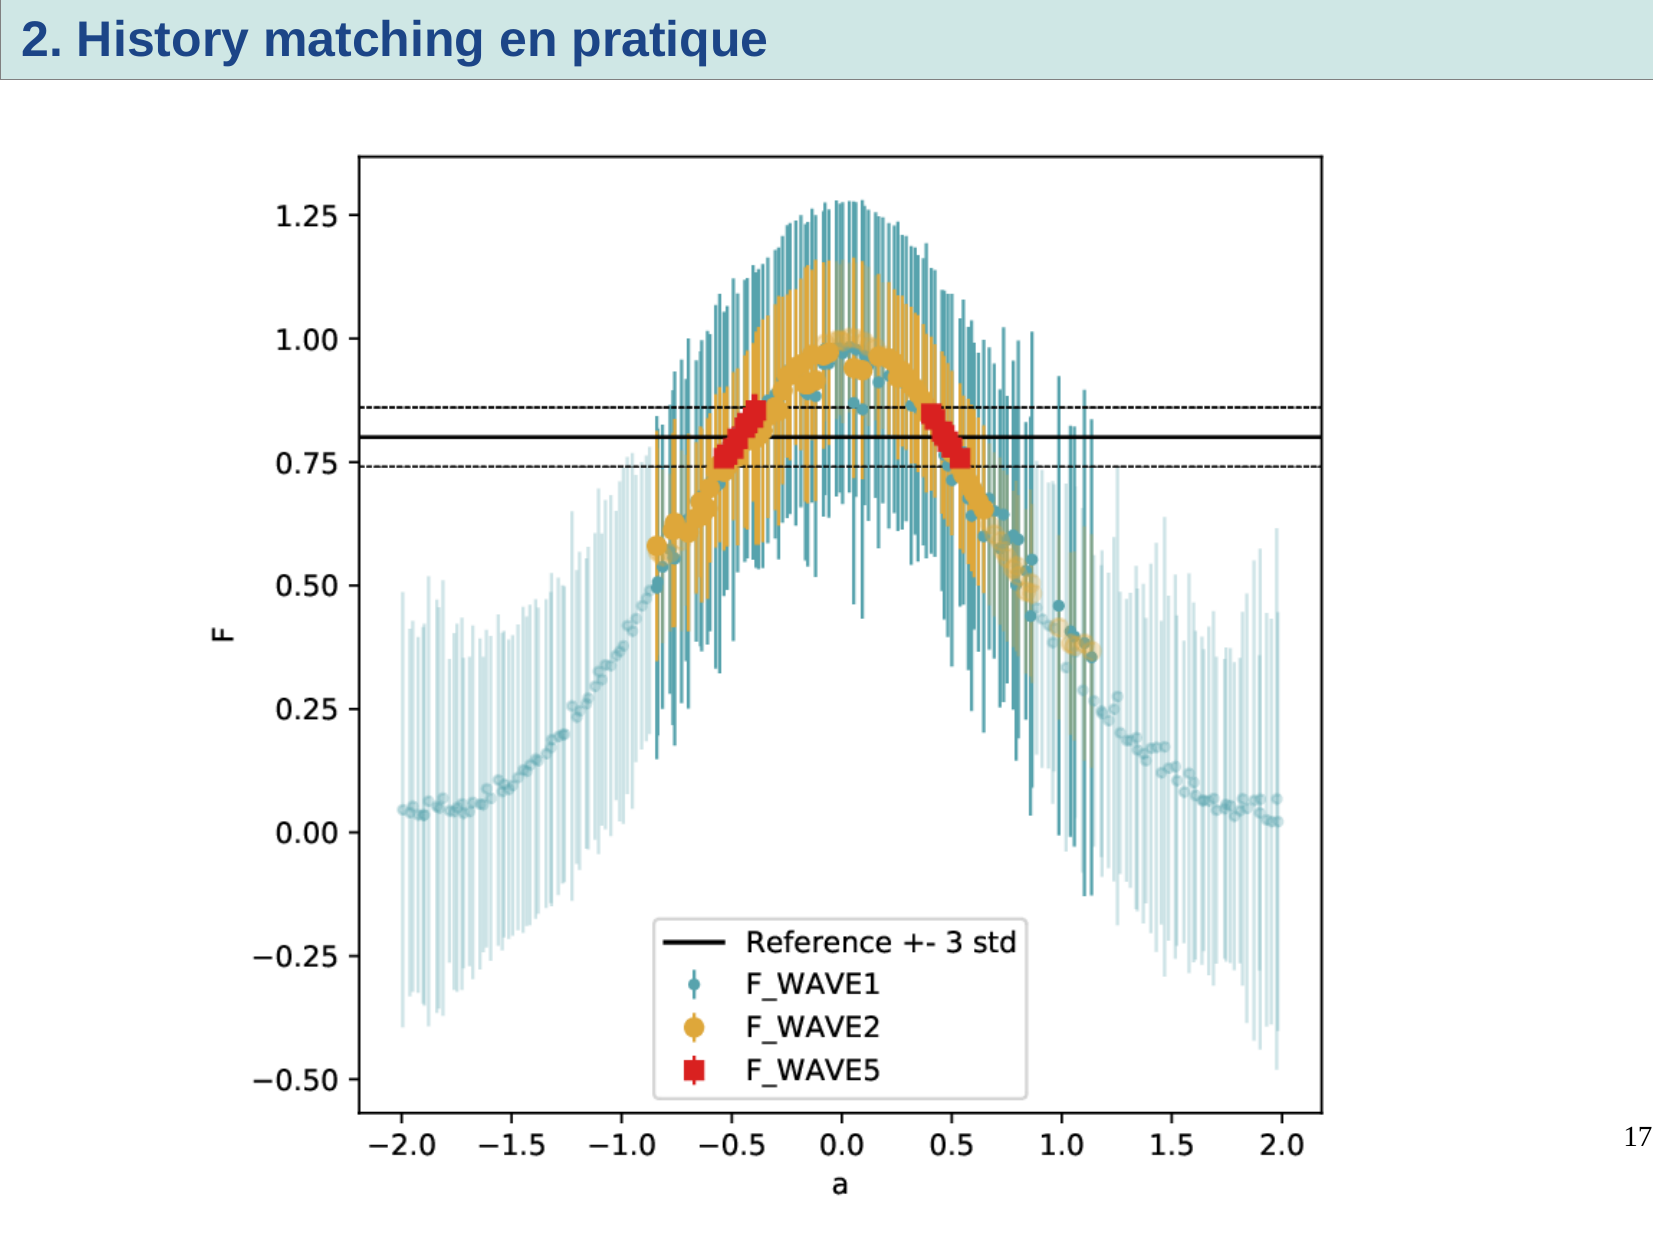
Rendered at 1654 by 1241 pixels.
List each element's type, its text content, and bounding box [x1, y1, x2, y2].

text_box [0, 0, 1653, 80]
picture [204, 80, 1446, 1241]
text_box 2. History matching en pratique [6, 3, 877, 75]
